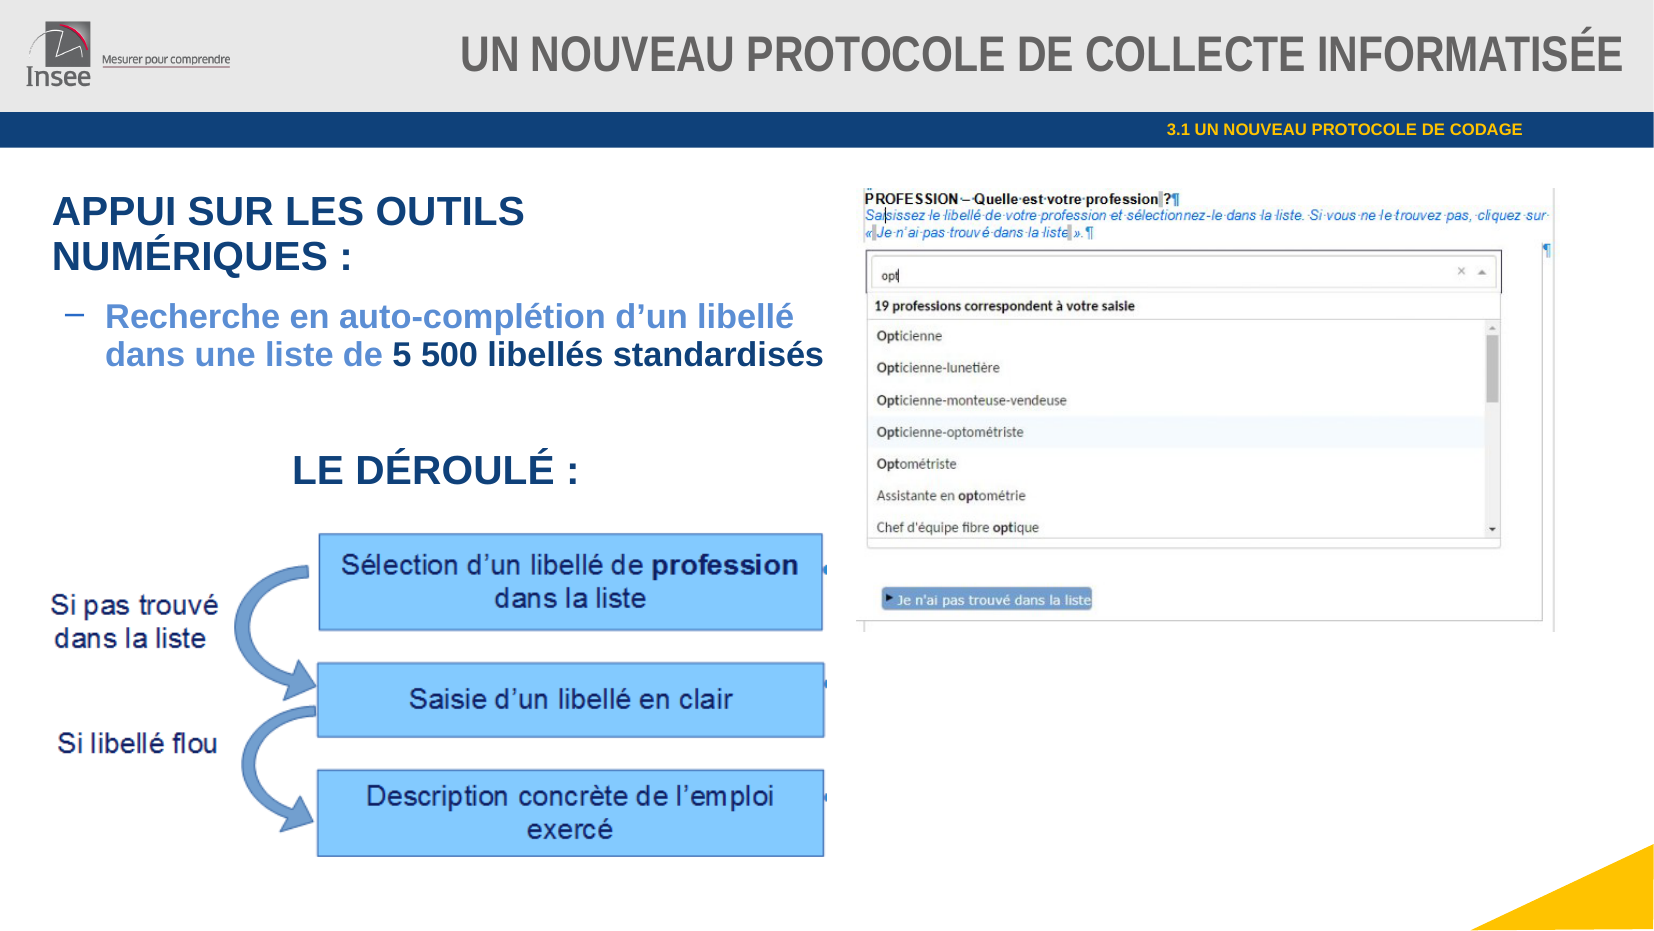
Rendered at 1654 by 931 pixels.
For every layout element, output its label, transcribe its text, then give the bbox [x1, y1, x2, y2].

picture [42, 525, 827, 857]
title Un nouveau protocole de collecte informatisée [265, 0, 1625, 107]
list Appui sur les outils numériques : Recherche en auto-complétion d’un libellé dans une liste de 5 500 libellés standardisés Le déroulé : [0, 187, 832, 532]
picture [23, 0, 230, 89]
picture [856, 188, 1560, 632]
